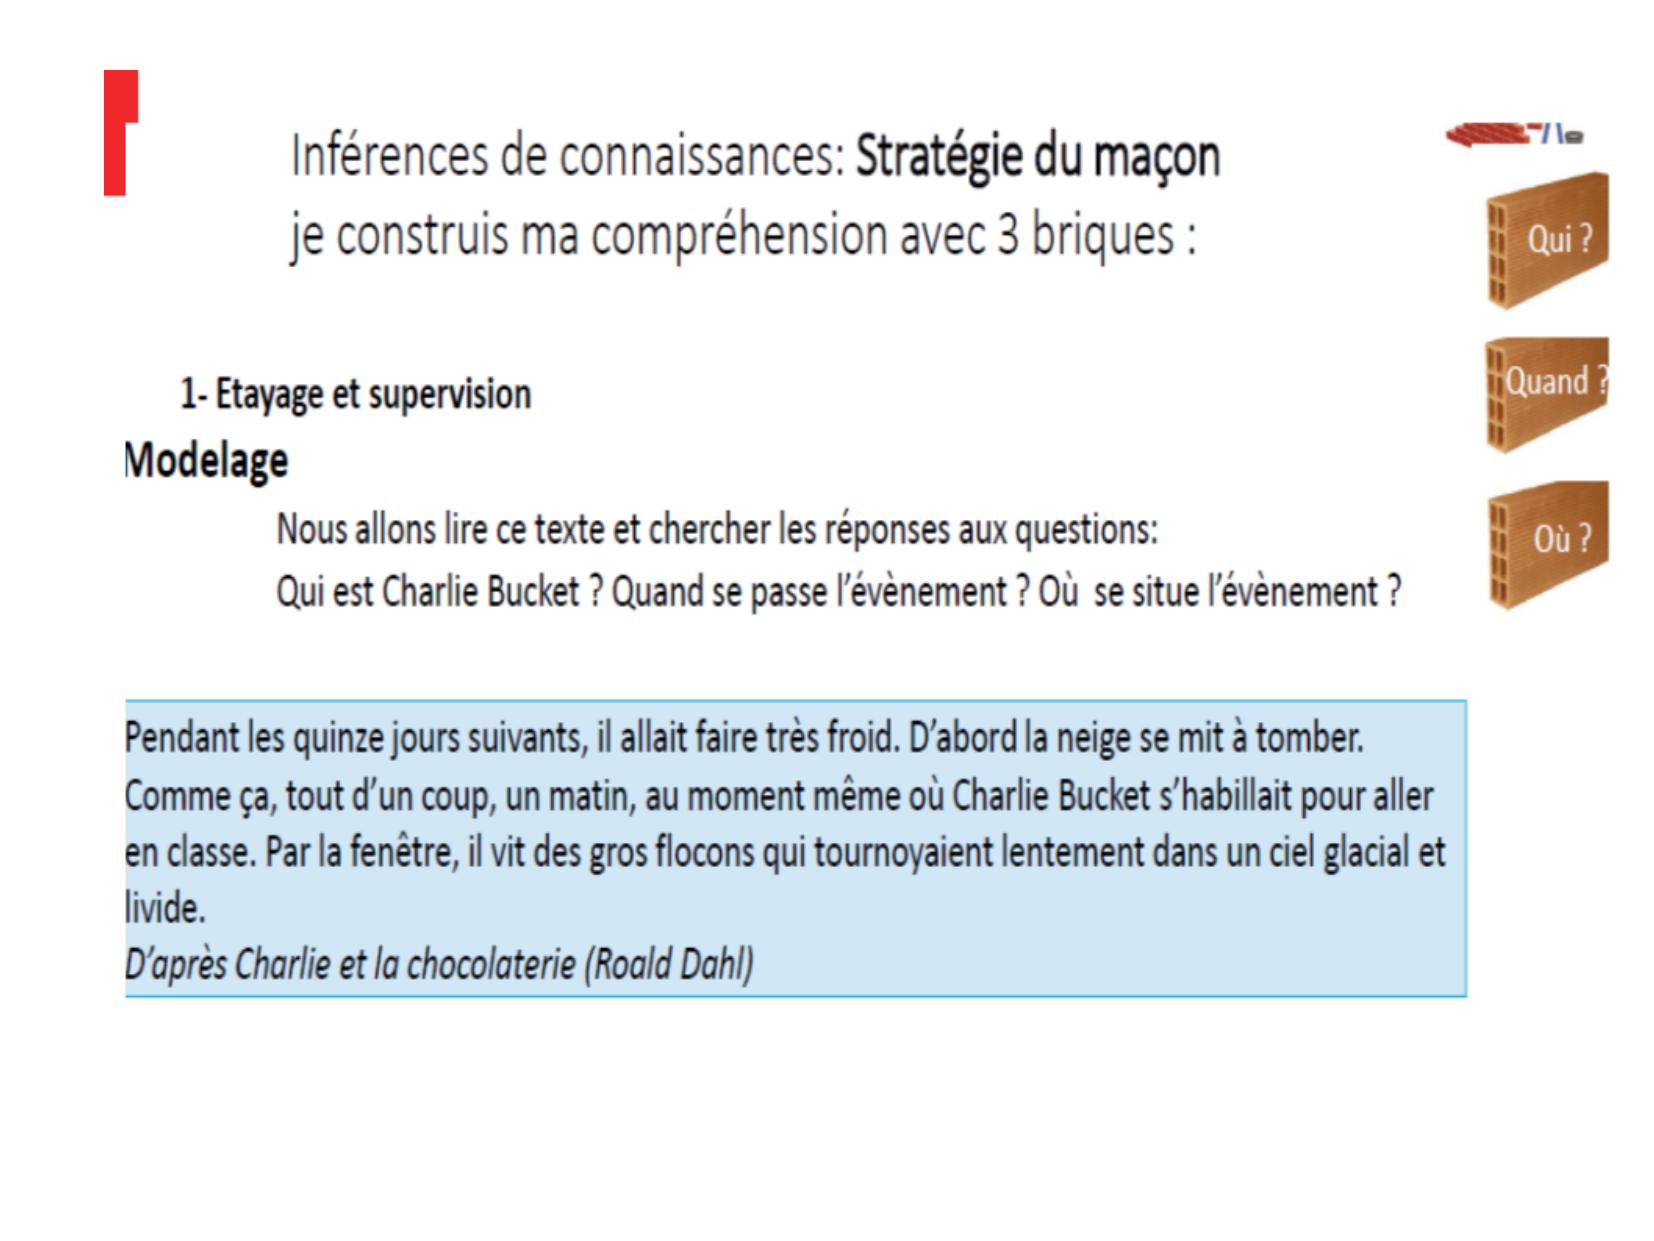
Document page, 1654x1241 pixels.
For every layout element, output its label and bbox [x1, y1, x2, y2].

picture [104, 70, 1633, 1128]
